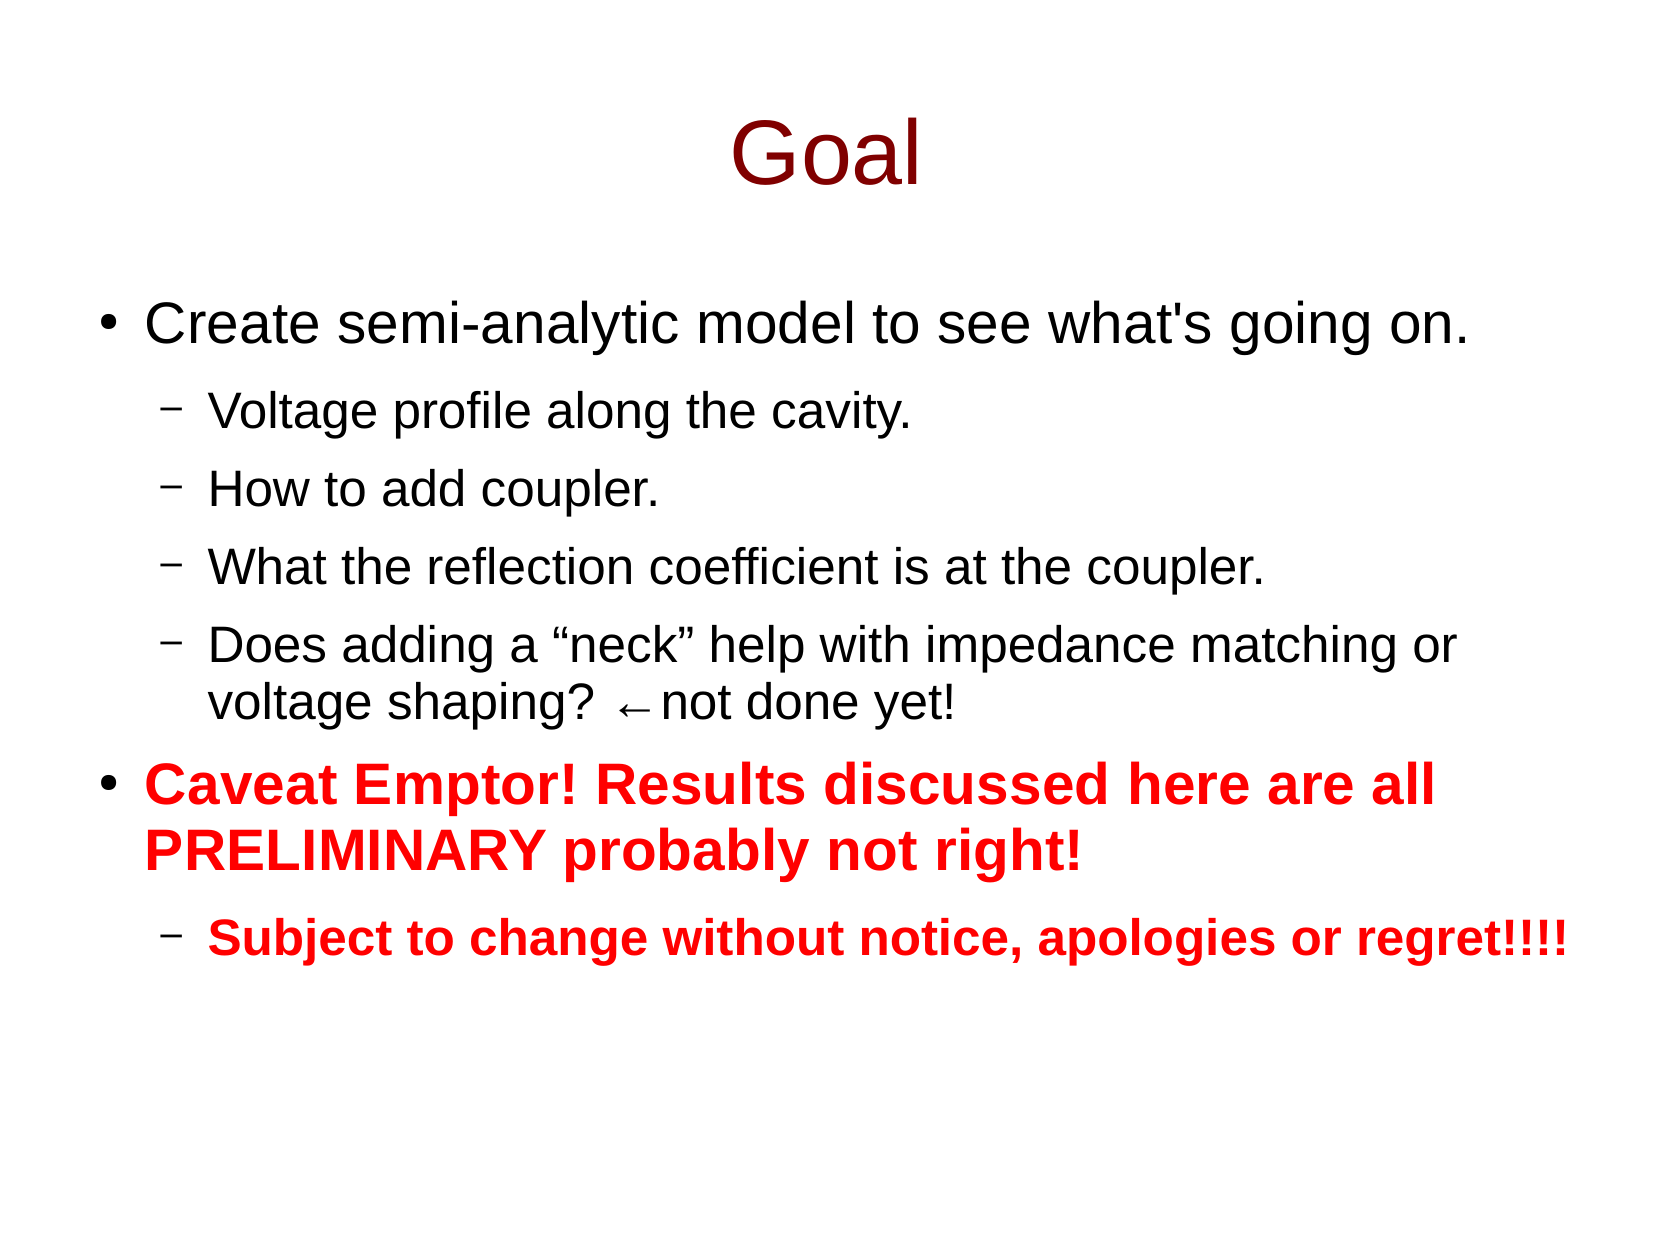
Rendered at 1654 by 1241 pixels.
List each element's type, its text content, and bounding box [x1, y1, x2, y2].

list Create semi-analytic model to see what's going on. Voltage profile along the cavity. How to add coupler. What the reflection coefficient is at the coupler. Does adding a “neck” help with impedance matching or voltage shaping? ←not done yet! Caveat Emptor! Results discussed here are all PRELIMINARY probably not right! Subject to change without notice, apologies or regret!!!! [82, 290, 1571, 1010]
title Goal [82, 49, 1571, 257]
